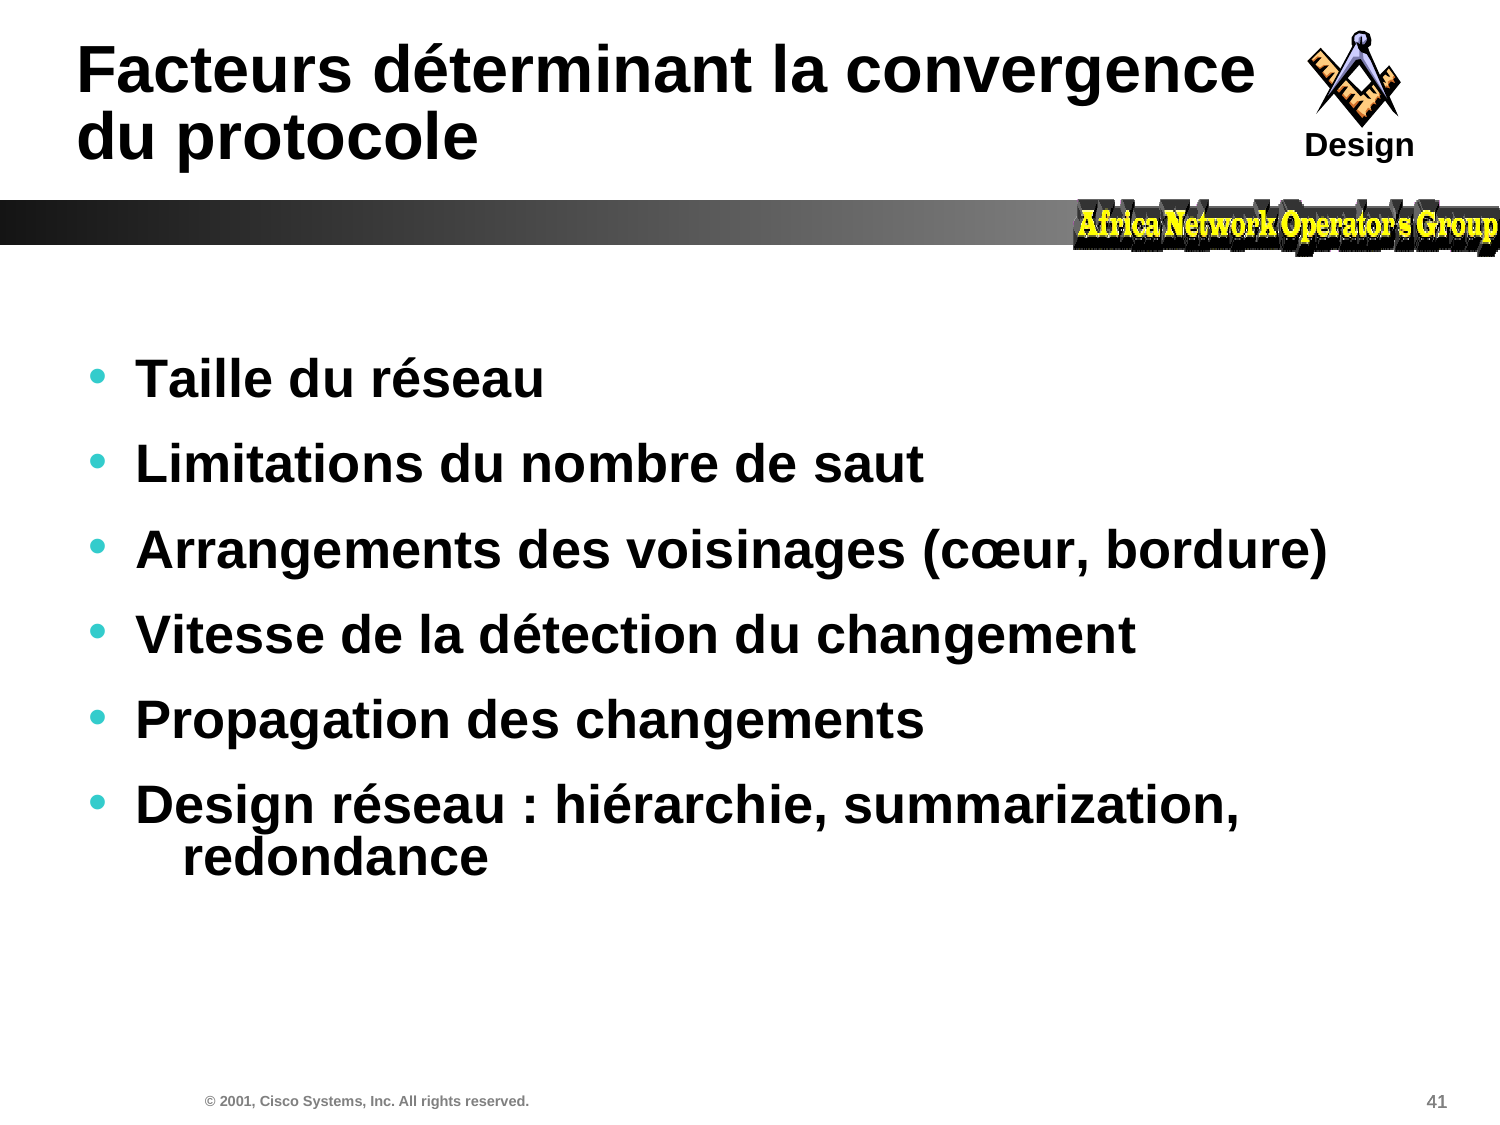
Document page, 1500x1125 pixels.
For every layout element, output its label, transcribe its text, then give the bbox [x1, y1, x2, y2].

text_box Design [1292, 118, 1428, 170]
title Facteurs déterminant la convergence du protocole [62, 21, 1313, 180]
picture [1307, 29, 1402, 118]
picture [1070, 180, 1500, 275]
list Taille du réseau Limitations du nombre de saut Arrangements des voisinages (cœur, bordure) Vitesse de la détection du changement Propagation des changements Design réseau : hiérarchie, summarization, redondance [74, 322, 1424, 909]
